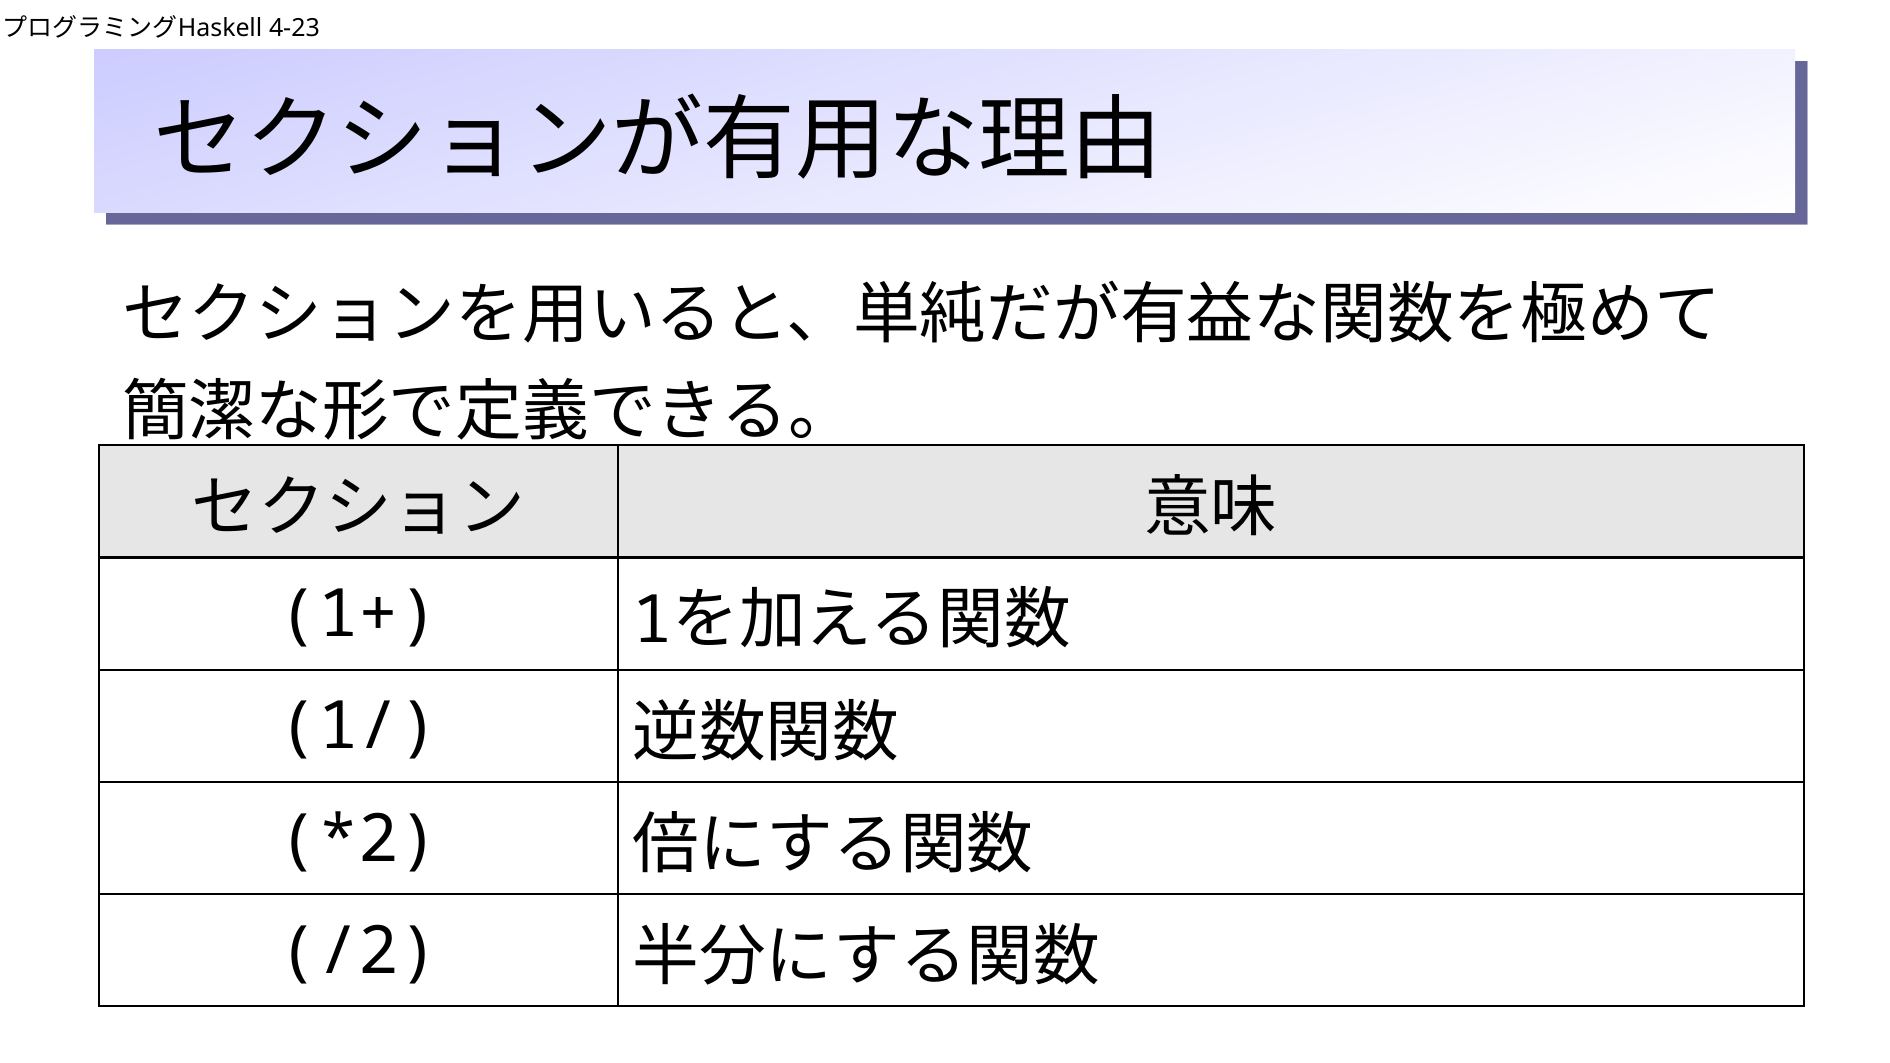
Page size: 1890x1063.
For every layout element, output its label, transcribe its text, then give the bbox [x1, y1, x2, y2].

table_cell (/2) [100, 895, 617, 1005]
table_cell (*2) [100, 783, 617, 893]
table_cell 半分にする関数 [619, 895, 1803, 1005]
table_cell 倍にする関数 [619, 783, 1803, 893]
text_box セクションを用いると、単純だが有益な関数を極めて簡潔な形で定義できる。 [107, 252, 1800, 401]
table_header 意味 [619, 446, 1803, 556]
table_cell (1+) [100, 559, 617, 669]
table_cell 逆数関数 [619, 671, 1803, 781]
table_cell (1/) [100, 671, 617, 781]
title セクションが有用な理由 [94, 49, 1796, 213]
table_cell 1を加える関数 [619, 559, 1803, 669]
table_header セクション [100, 446, 617, 556]
